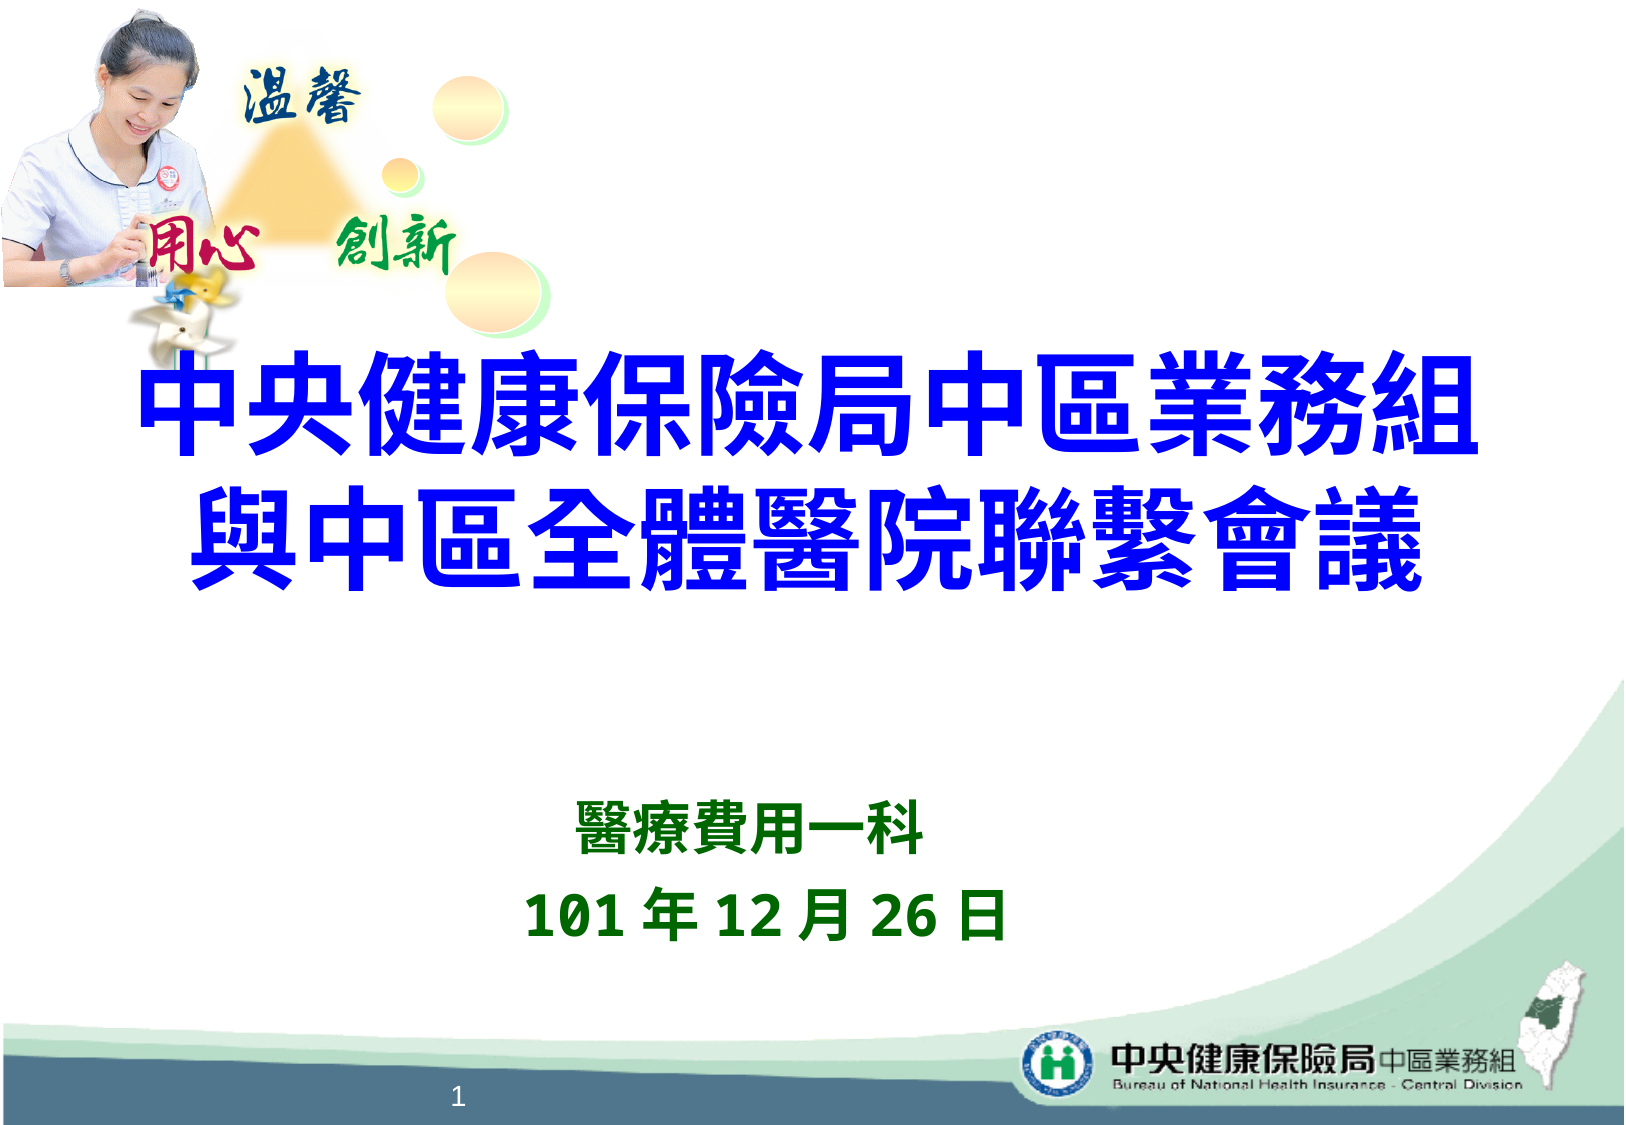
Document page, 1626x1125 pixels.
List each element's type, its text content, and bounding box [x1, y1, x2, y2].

text_box 醫療費用一科 101年12月26日 [528, 773, 971, 1060]
text_box 中央健康保險局中區業務組與中區全體醫院聯繫會議 [97, 326, 1516, 615]
text_box [435, 1065, 815, 1125]
